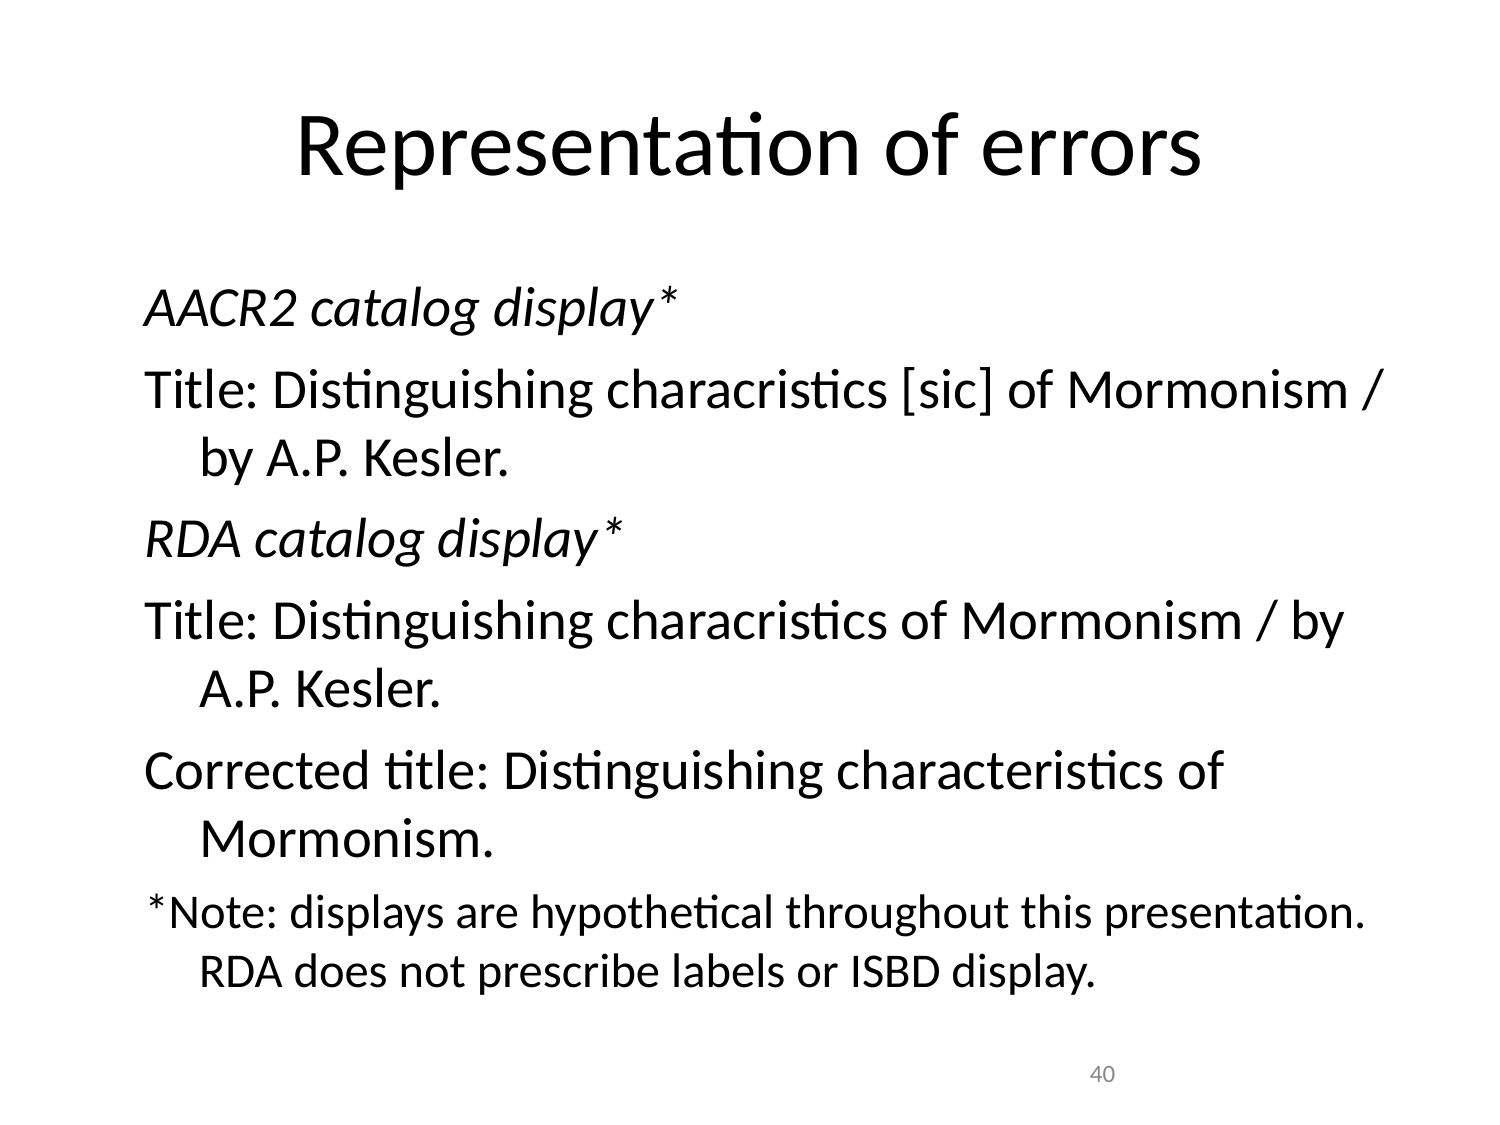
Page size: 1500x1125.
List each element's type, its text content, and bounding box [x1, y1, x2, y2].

list AACR2 catalog display* Title: Distinguishing characristics [sic] of Mormonism / by A.P. Kesler. RDA catalog display* Title: Distinguishing characristics of Mormonism / by A.P. Kesler. Corrected title: Distinguishing characteristics of Mormonism. *Note: displays are hypothetical throughout this presentation. RDA does not prescribe labels or ISBD display. [75, 262, 1426, 1005]
title Representation of errors [75, 45, 1426, 233]
text_box 40 [1074, 1042, 1426, 1103]
